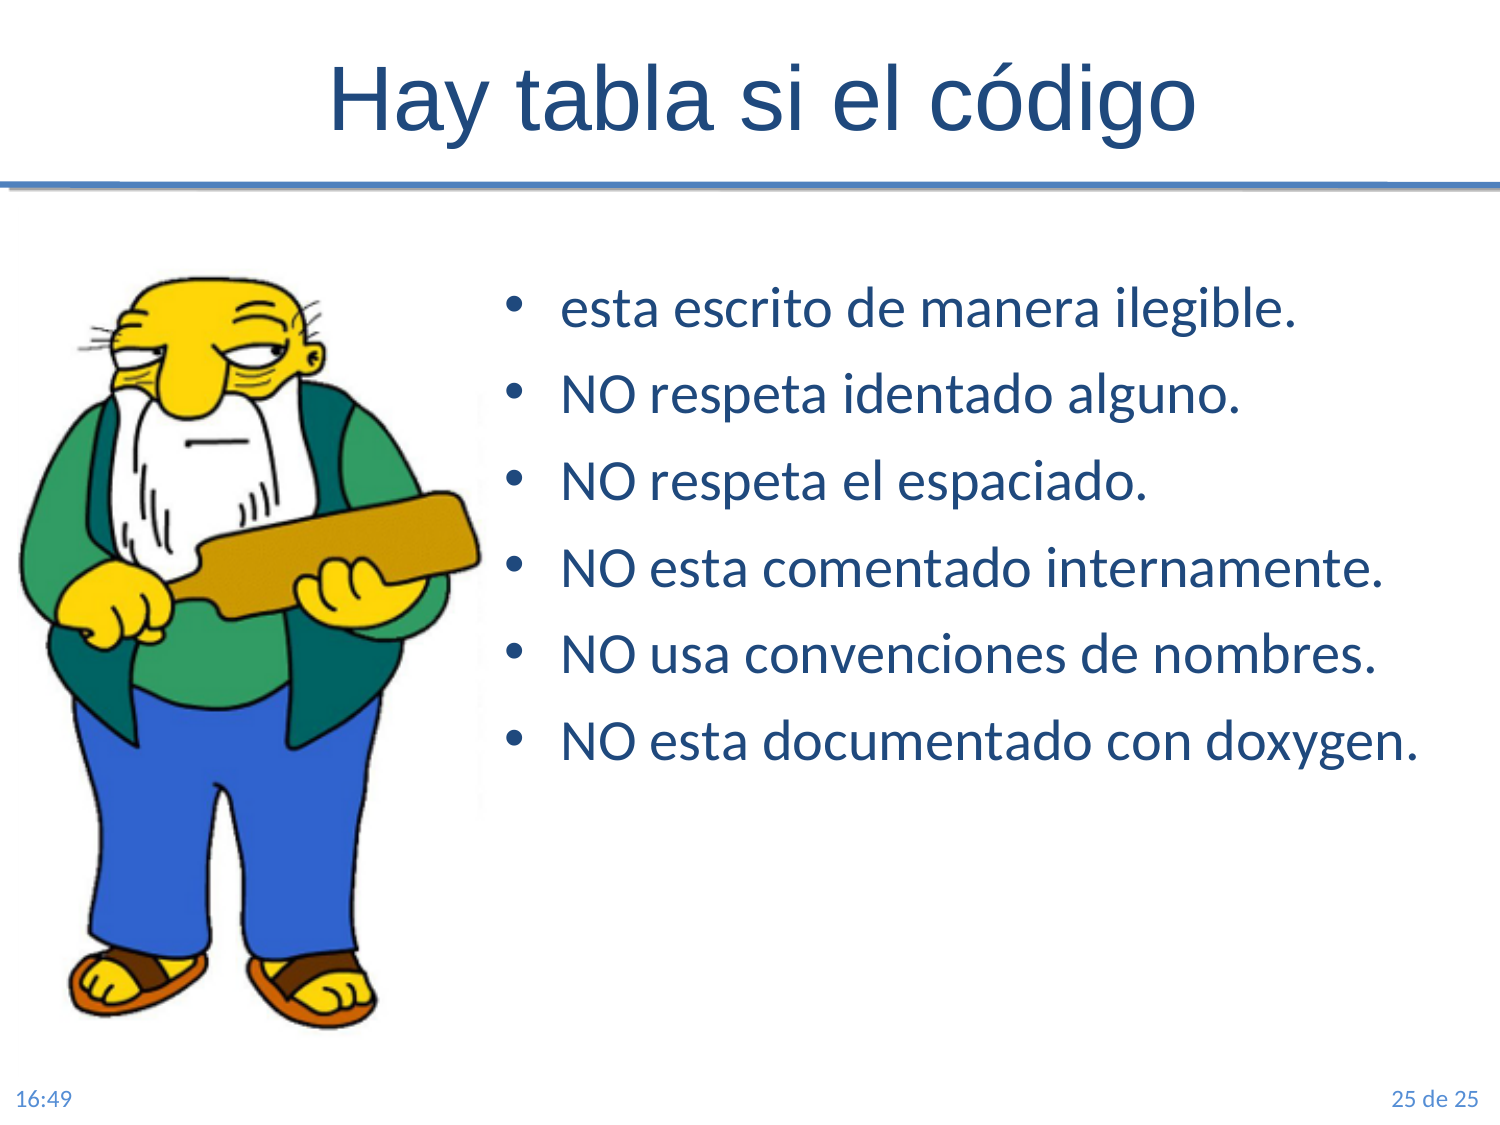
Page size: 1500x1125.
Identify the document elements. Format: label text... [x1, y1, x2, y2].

text_box <number> de 25 [1352, 1070, 1500, 1125]
picture [17, 207, 497, 1077]
text_box 16:49 [0, 1070, 124, 1125]
text_box esta escrito de manera ilegible. NO respeta identado alguno. NO respeta el espaciado. NO esta comentado internamente. NO usa convenciones de nombres. NO esta documentado con doxygen. [490, 261, 1500, 1065]
text_box Hay tabla si el código [88, 0, 1439, 181]
